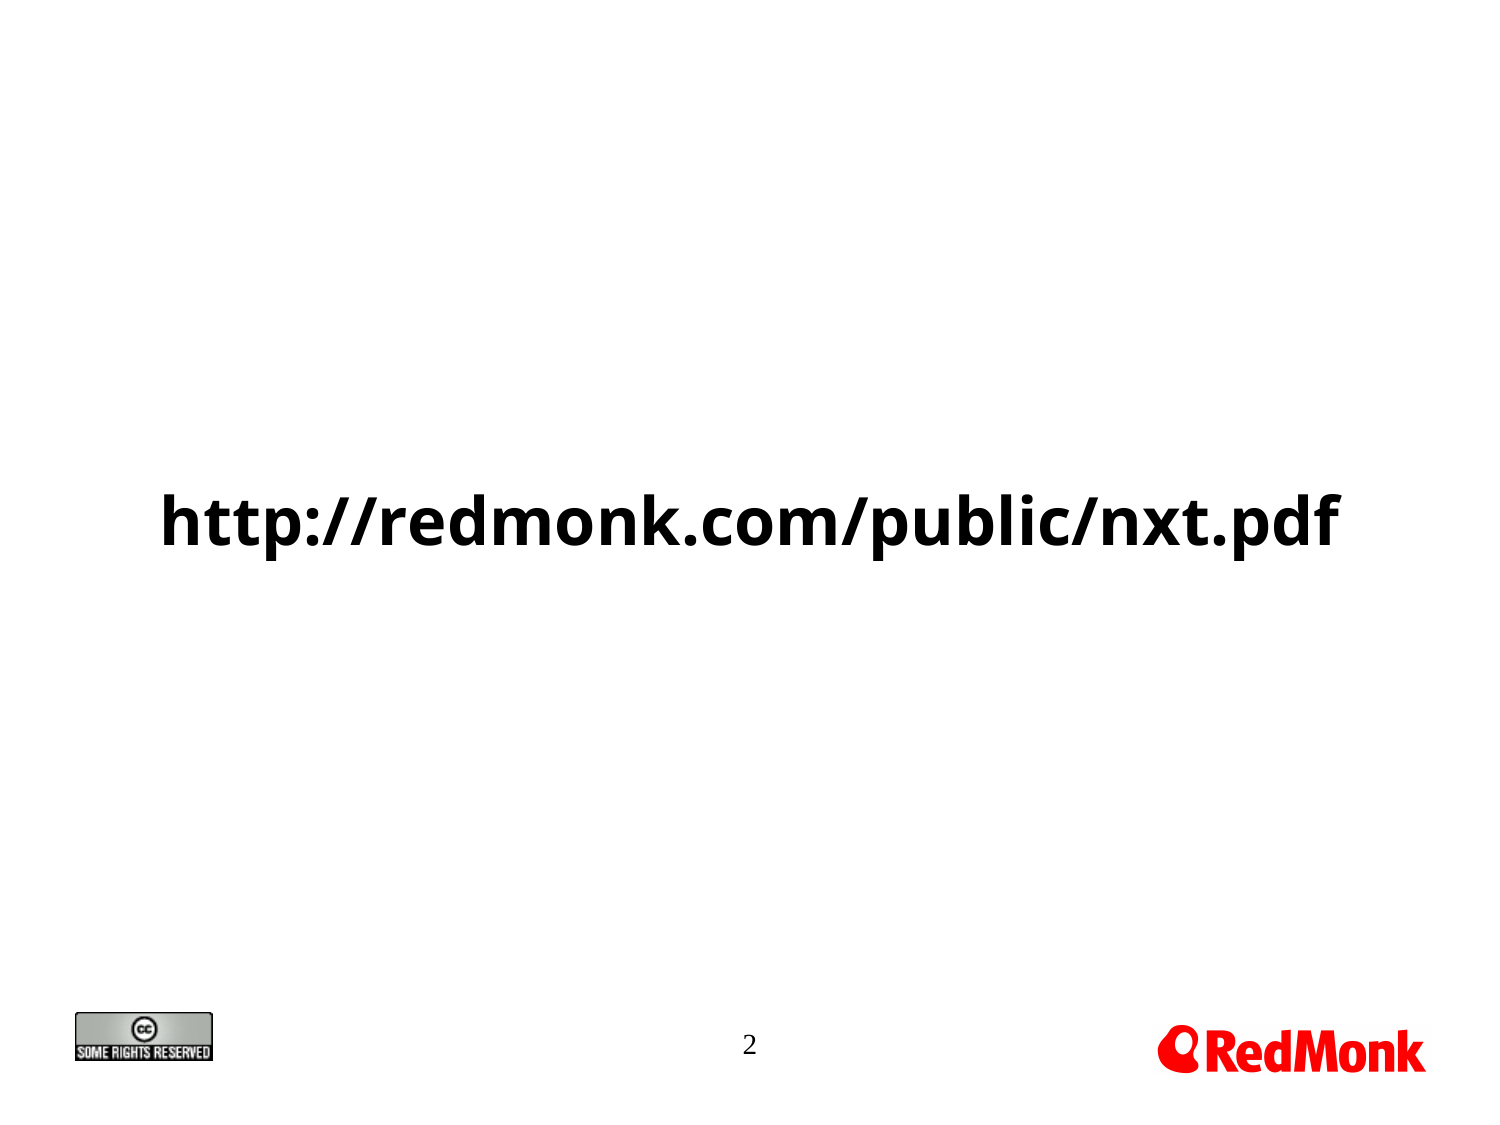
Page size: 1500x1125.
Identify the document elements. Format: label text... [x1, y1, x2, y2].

picture [75, 1012, 213, 1061]
text_box http://redmonk.com/public/nxt.pdf [112, 470, 1388, 912]
picture [1151, 1023, 1433, 1075]
